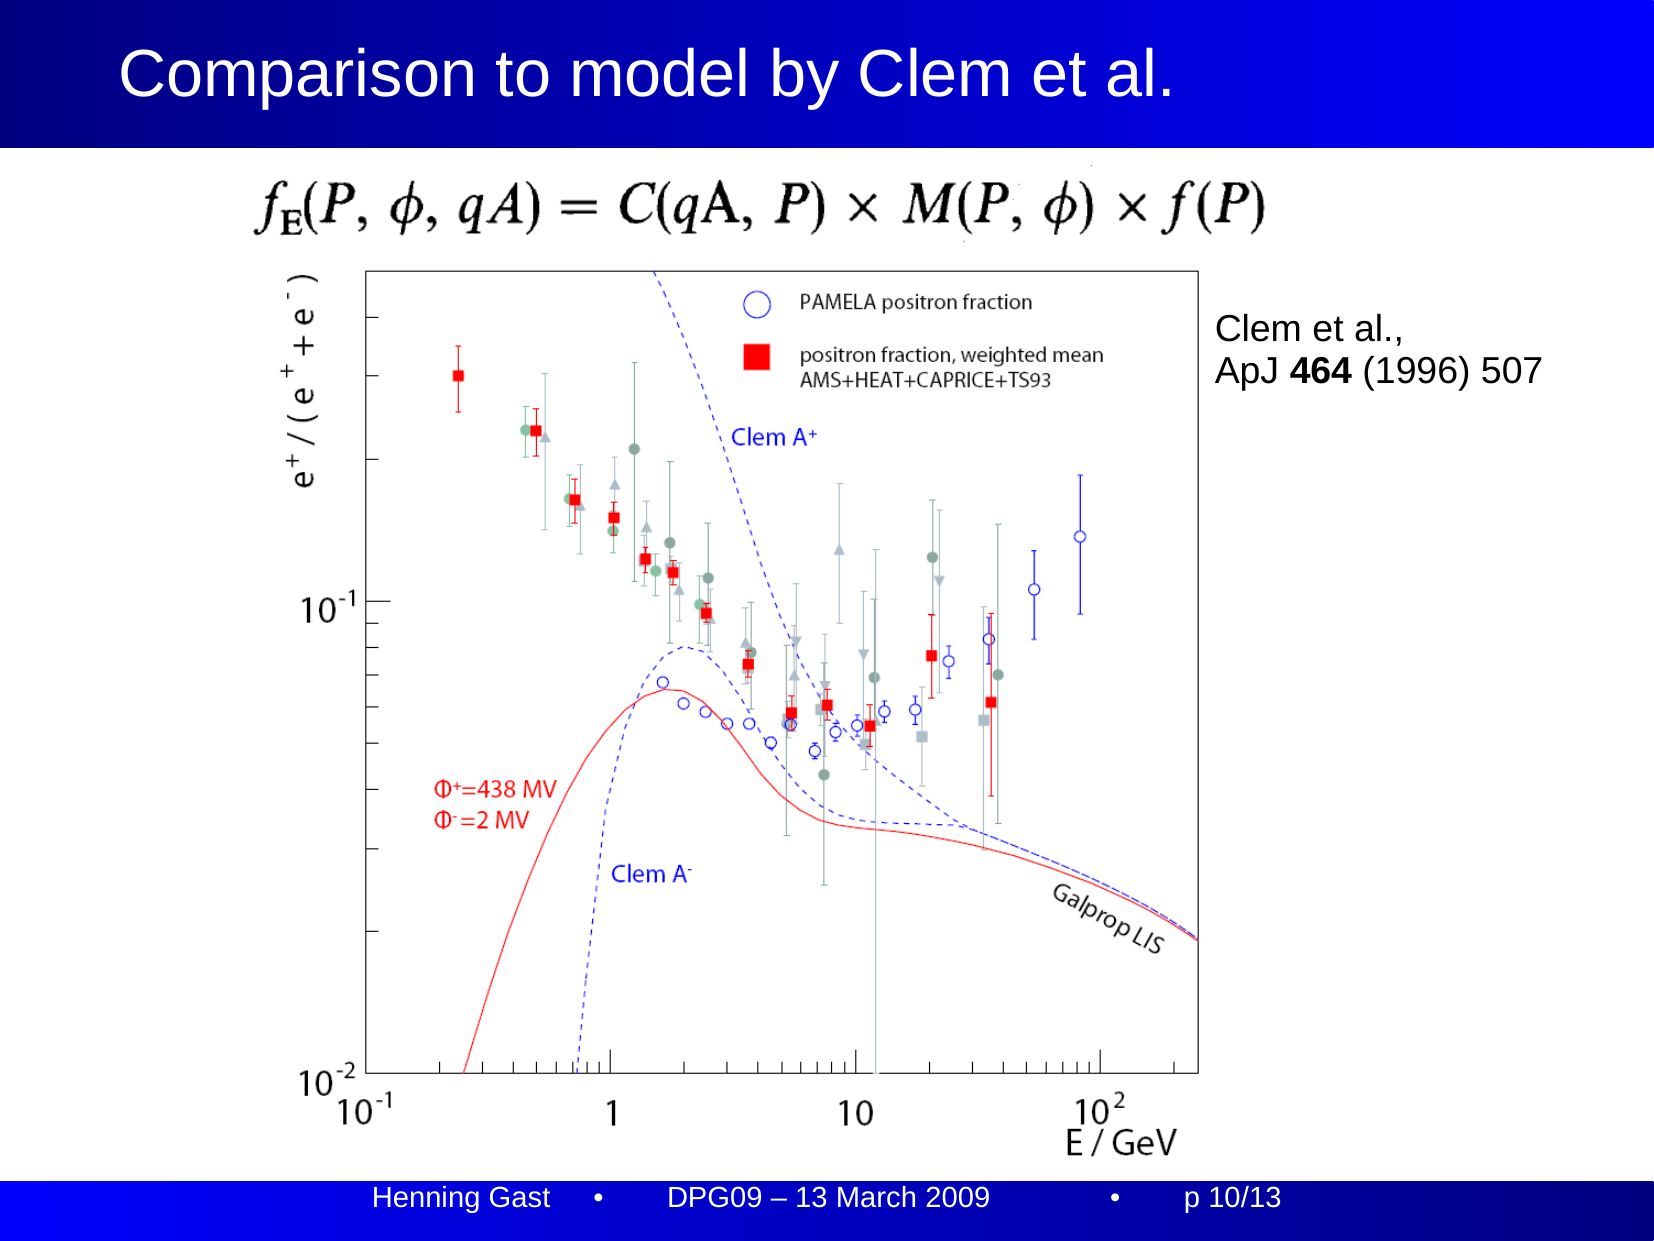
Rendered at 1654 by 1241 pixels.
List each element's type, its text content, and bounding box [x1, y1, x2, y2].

text_box Clem et al., ApJ 464 (1996) 507 [1200, 300, 1613, 403]
picture [225, 149, 1283, 251]
title Comparison to model by Clem et al. [0, 7, 1654, 141]
picture [275, 263, 1201, 1163]
